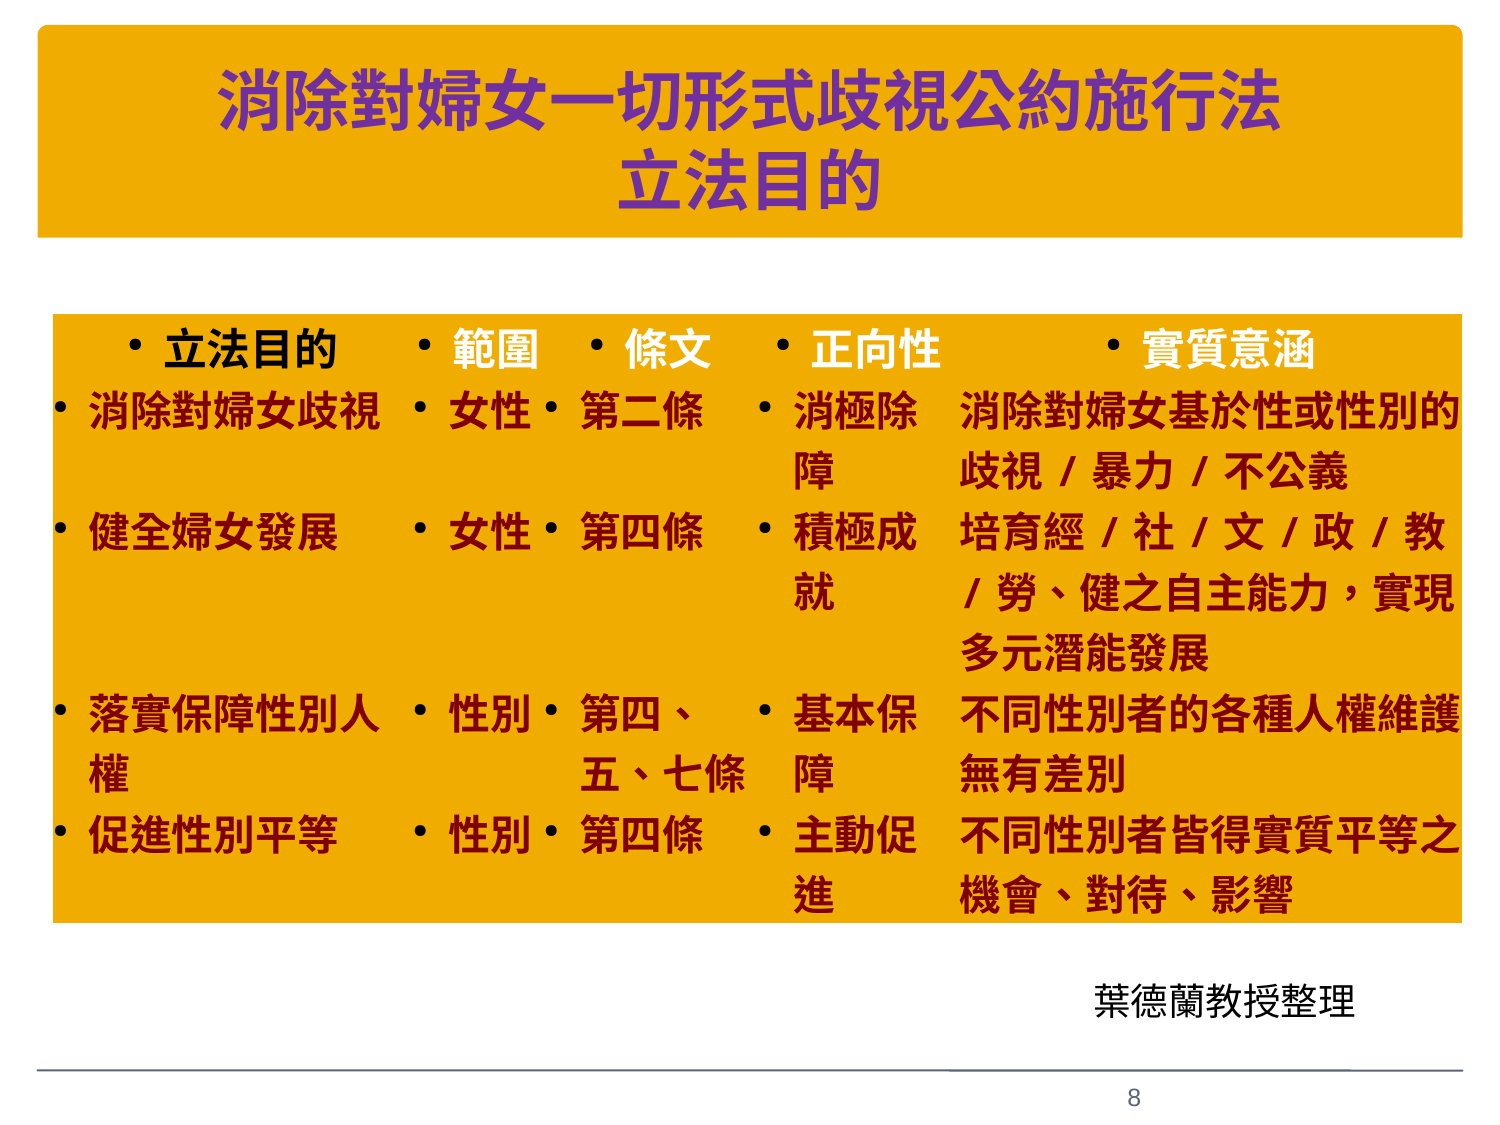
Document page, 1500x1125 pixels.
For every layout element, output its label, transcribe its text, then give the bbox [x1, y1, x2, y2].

table_cell 消除對婦女基於性或性別的歧視/暴力/不公義 [960, 378, 1462, 499]
table_cell 健全婦女發展 [53, 499, 413, 681]
table_cell 第四、五、七條 [544, 681, 758, 802]
text_box 8 [1112, 1069, 1463, 1123]
table_cell 基本保障 [758, 681, 960, 802]
table_cell 主動促進 [758, 802, 960, 923]
table_header 立法目的 [53, 314, 413, 378]
table_cell 消極除障 [758, 378, 960, 499]
table_cell 培育經/社/文/政/教/勞、健之自主能力，實現多元潛能發展 [960, 499, 1462, 681]
table_cell 第四條 [544, 802, 758, 923]
list 葉德蘭教授整理 [1033, 964, 1446, 1043]
table_cell 積極成就 [758, 499, 960, 681]
table_cell 第二條 [544, 378, 758, 499]
table_cell 消除對婦女歧視 [53, 378, 413, 499]
table_cell 不同性別者的各種人權維護無有差別 [960, 681, 1462, 802]
title 消除對婦女一切形式歧視公約施行法 立法目的 [50, 45, 1451, 233]
table_cell 性別 [413, 681, 544, 802]
table_cell 性別 [413, 802, 544, 923]
table_cell 落實保障性別人權 [53, 681, 413, 802]
table_cell 不同性別者皆得實質平等之機會、對待、影響 [960, 802, 1462, 923]
table_header 條文 [544, 314, 758, 378]
table_cell 促進性別平等 [53, 802, 413, 923]
table_cell 女性 [413, 378, 544, 499]
table_header 正向性 [758, 314, 960, 378]
table_header 範圍 [413, 314, 544, 378]
table_cell 第四條 [544, 499, 758, 681]
table_header 實質意涵 [960, 314, 1462, 378]
table_cell 女性 [413, 499, 544, 681]
